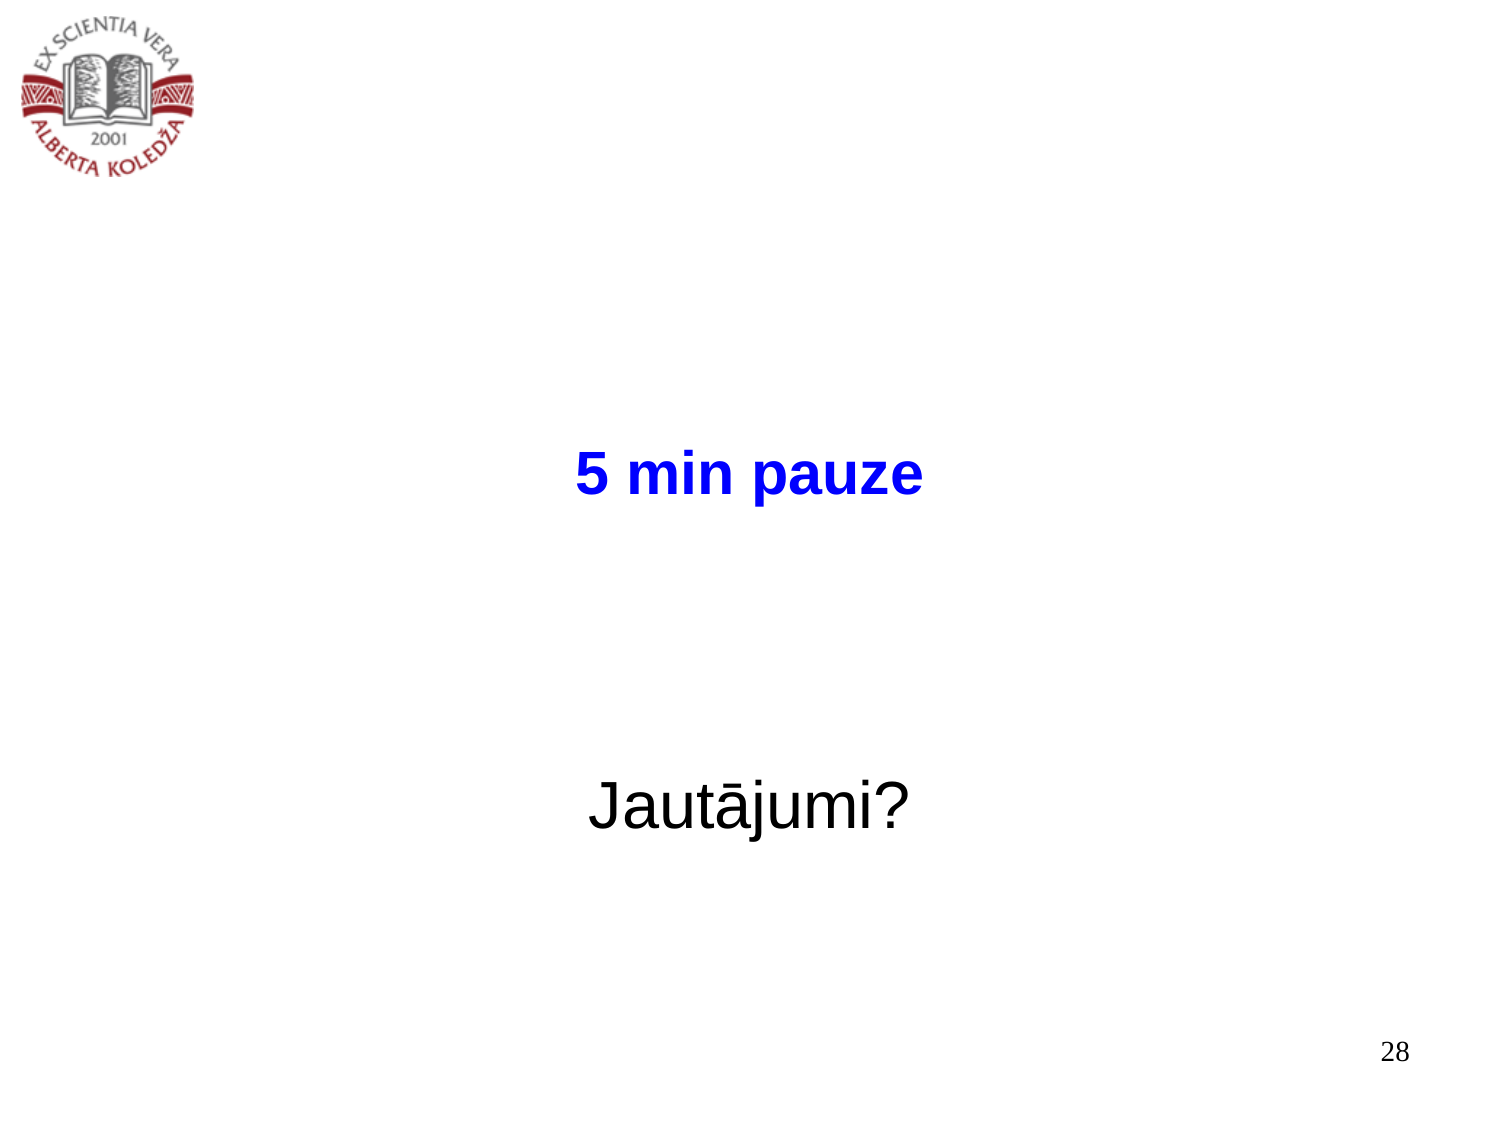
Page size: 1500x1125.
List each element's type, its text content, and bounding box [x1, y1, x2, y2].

text_box Jautājumi? [225, 637, 1276, 926]
title 5 min pauze [112, 349, 1388, 591]
text_box <skaitlis> [1074, 1024, 1426, 1103]
picture [21, 16, 194, 177]
